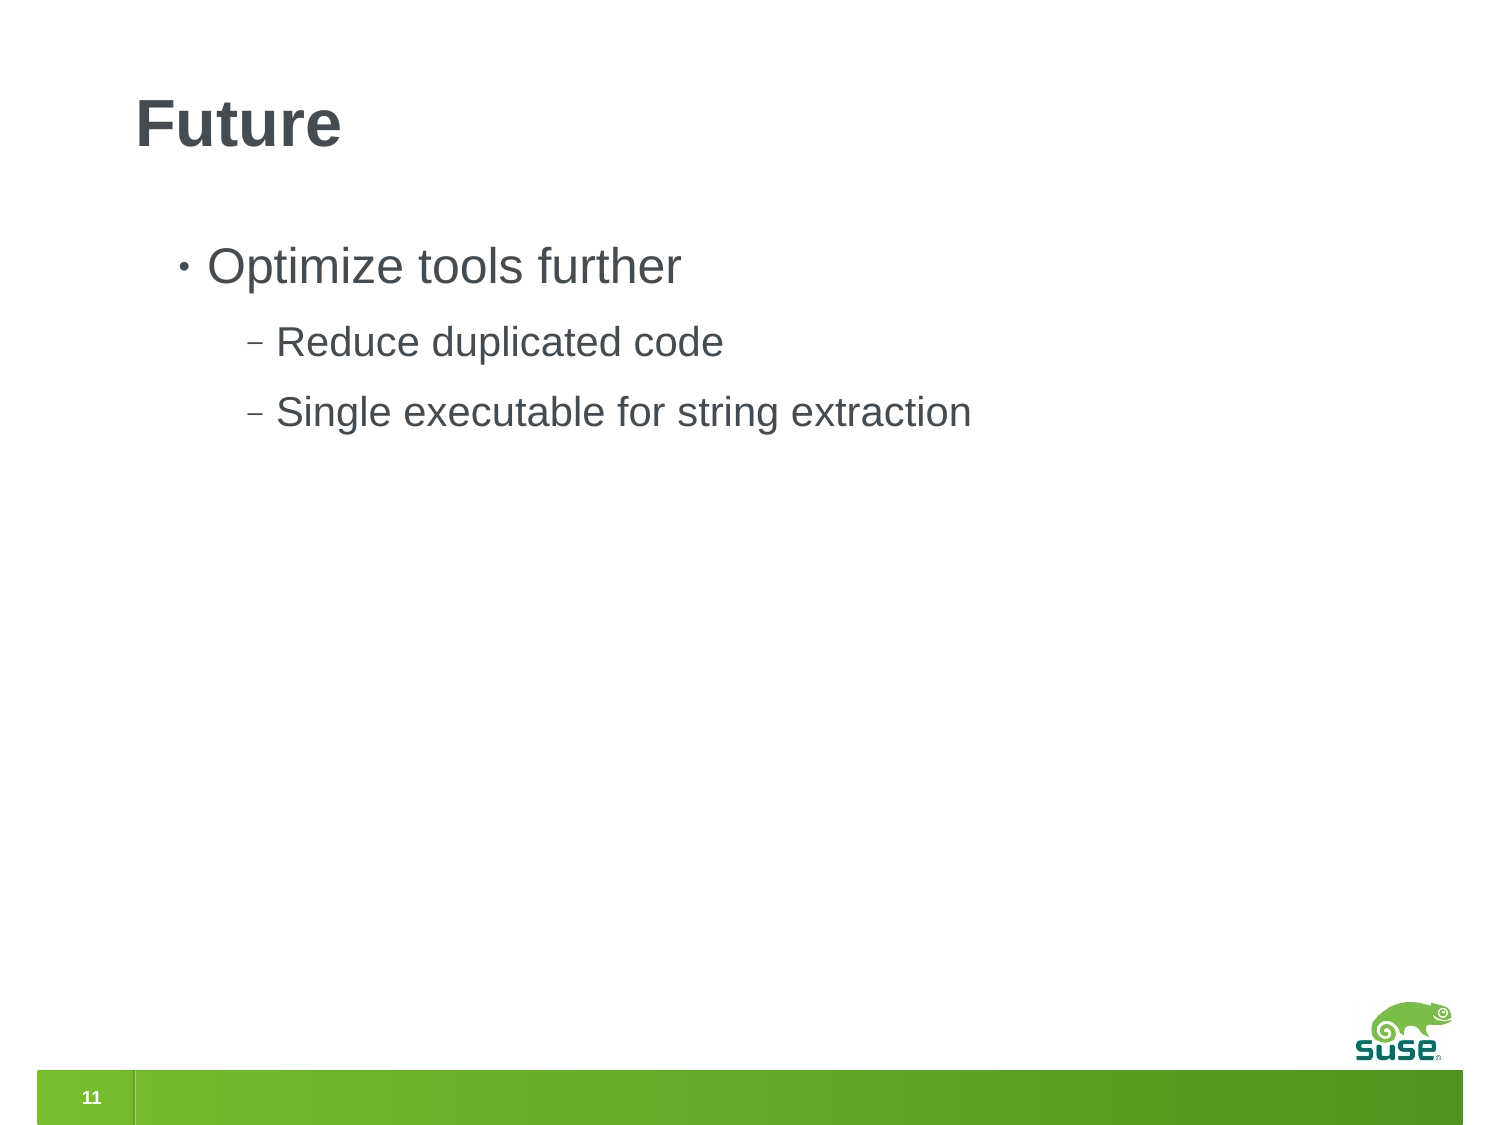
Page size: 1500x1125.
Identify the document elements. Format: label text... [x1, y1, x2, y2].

picture [1355, 1001, 1452, 1061]
title Future [135, 41, 1372, 204]
list Optimize tools further Reduce duplicated code Single executable for string extraction [135, 238, 1372, 892]
